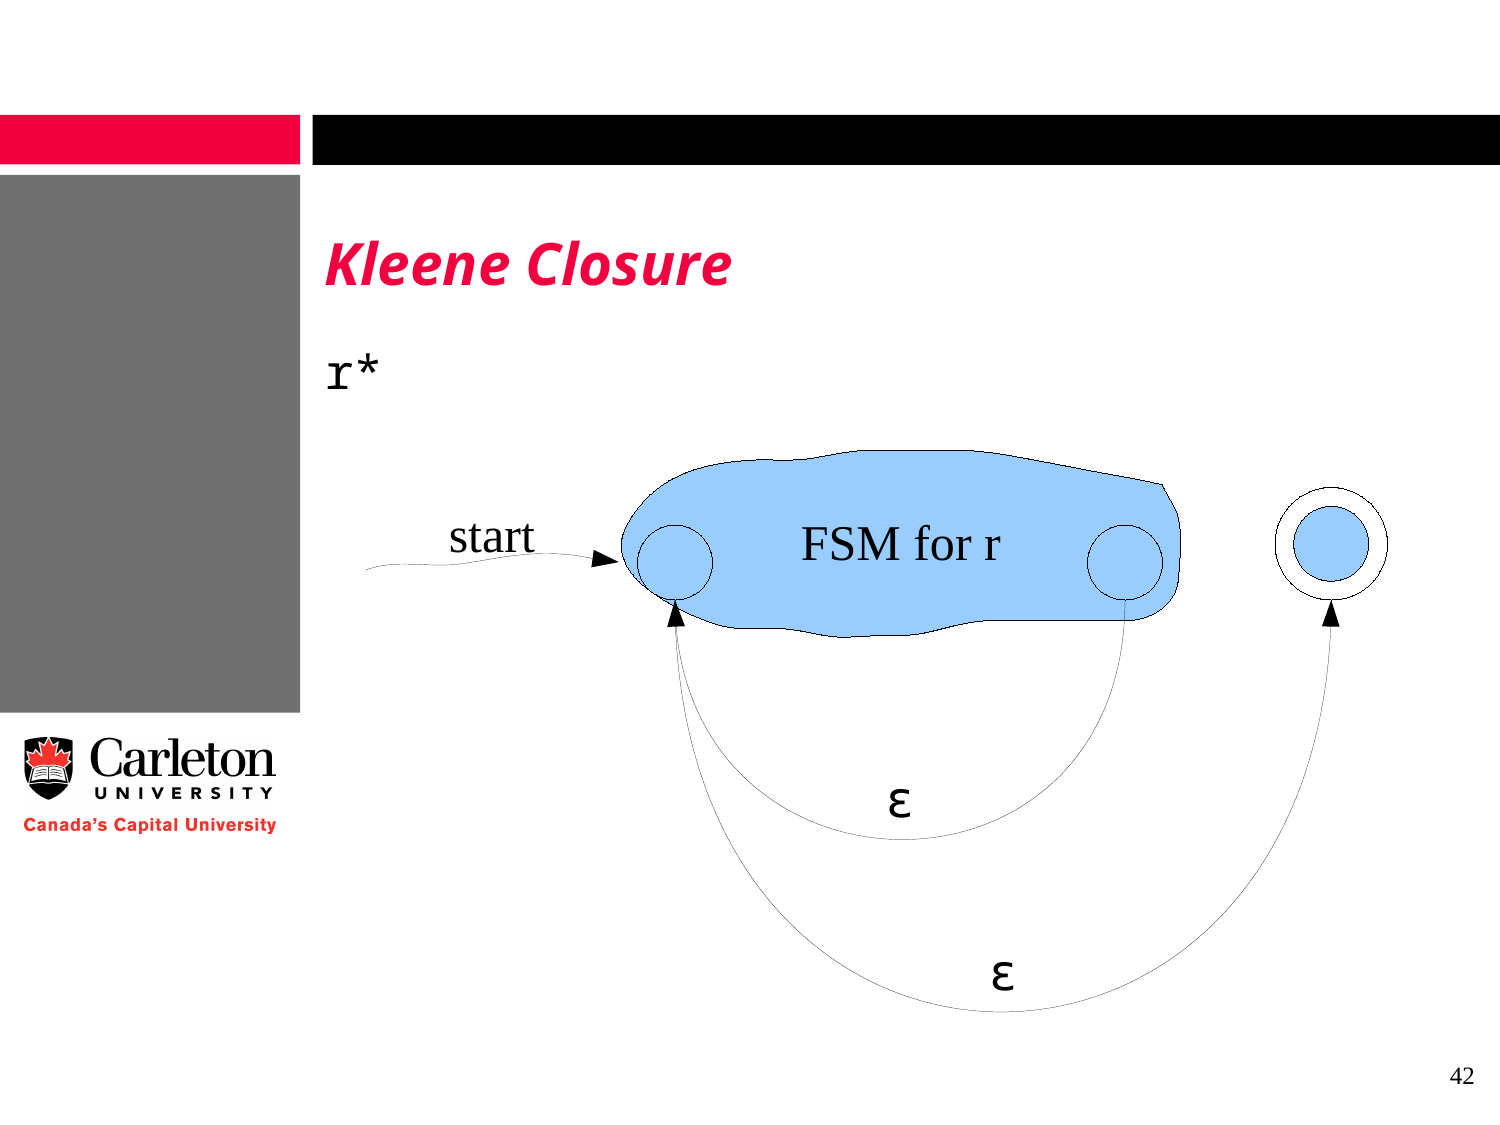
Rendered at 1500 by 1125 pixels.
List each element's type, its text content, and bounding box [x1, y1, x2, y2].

text_box [1293, 506, 1369, 582]
text_box FSM for r [621, 450, 1181, 638]
picture [24, 737, 276, 834]
text_box [1087, 525, 1163, 601]
list r* [324, 324, 1450, 1036]
text_box [637, 525, 713, 600]
title Kleene Closure [324, 194, 1450, 324]
